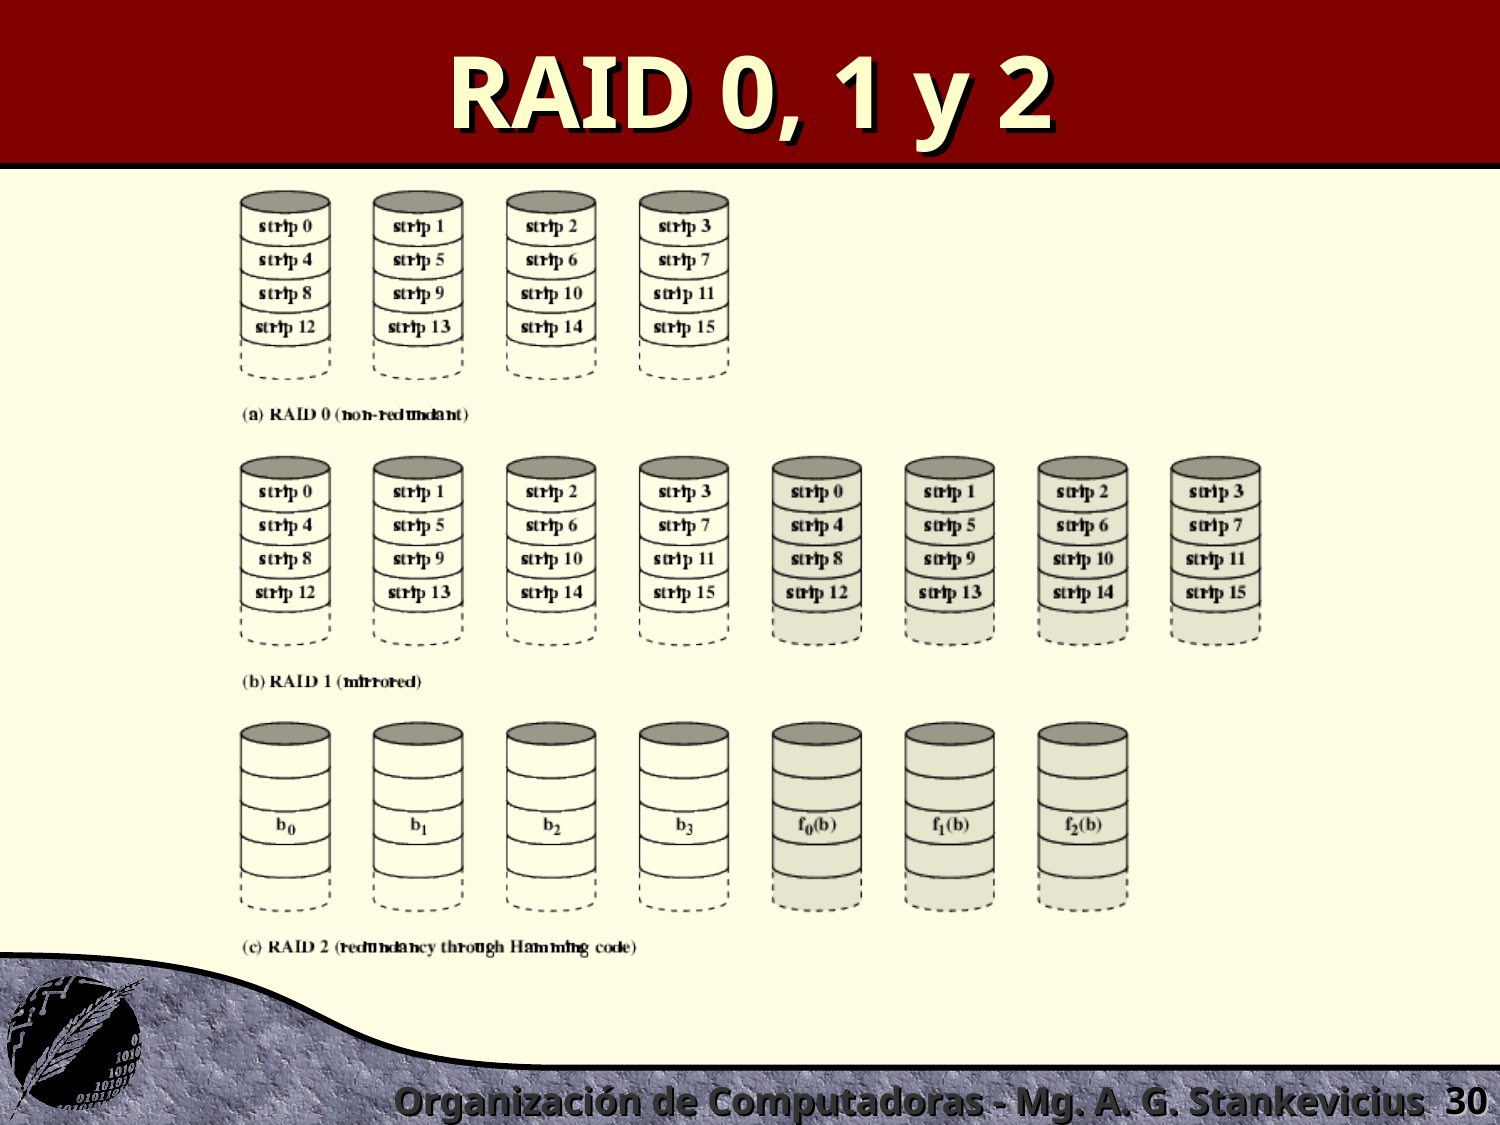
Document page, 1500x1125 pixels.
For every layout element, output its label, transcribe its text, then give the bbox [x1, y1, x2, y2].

picture [448, 1100, 455, 1110]
picture [0, 172, 1500, 1125]
title RAID 0, 1 y 2 [15, 5, 1485, 160]
picture [1058, 1100, 1065, 1110]
picture [802, 1100, 806, 1110]
